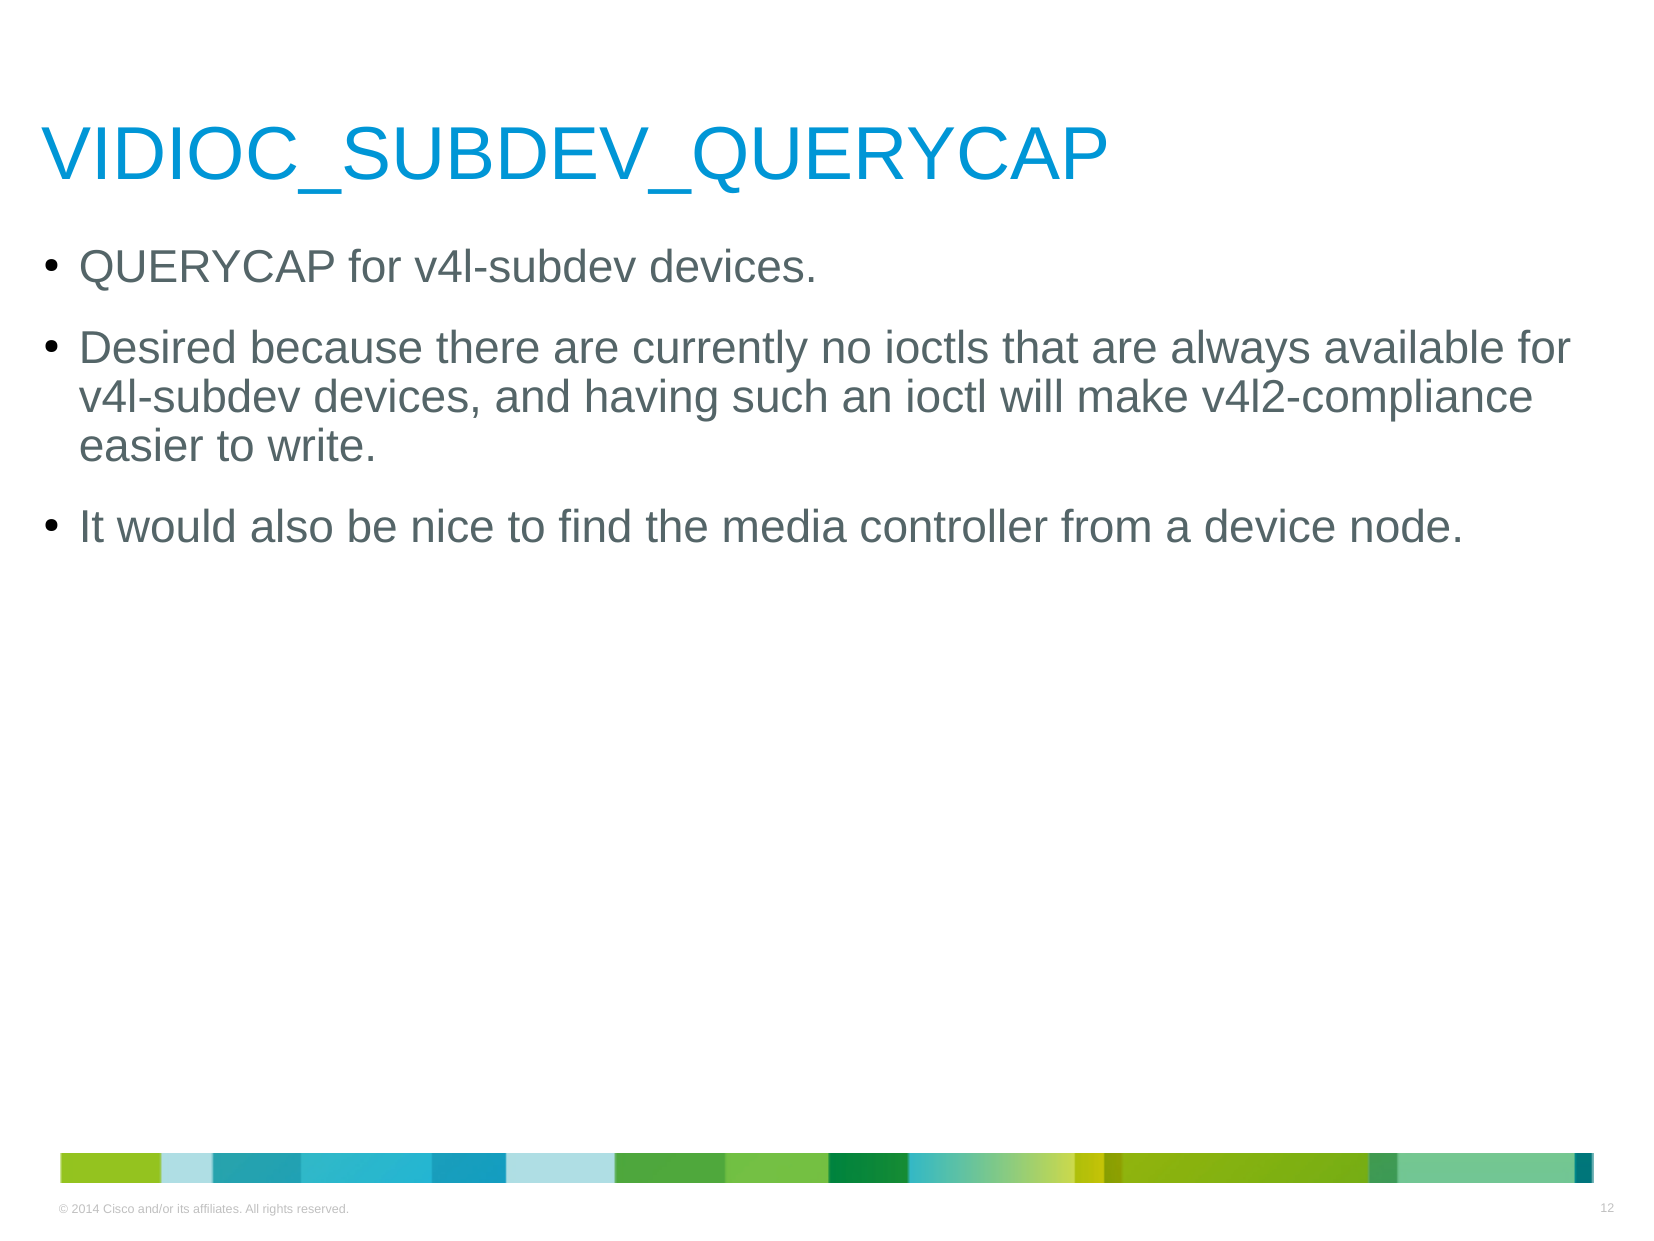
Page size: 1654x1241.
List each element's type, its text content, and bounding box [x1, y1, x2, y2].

title VIDIOC_SUBDEV_QUERYCAP [41, 78, 1595, 230]
list QUERYCAP for v4l-subdev devices. Desired because there are currently no ioctls that are always available for v4l-subdev devices, and having such an ioctl will make v4l2-compliance easier to write. It would also be nice to find the media controller from a device node. [43, 243, 1595, 1141]
picture [60, 1153, 1594, 1183]
